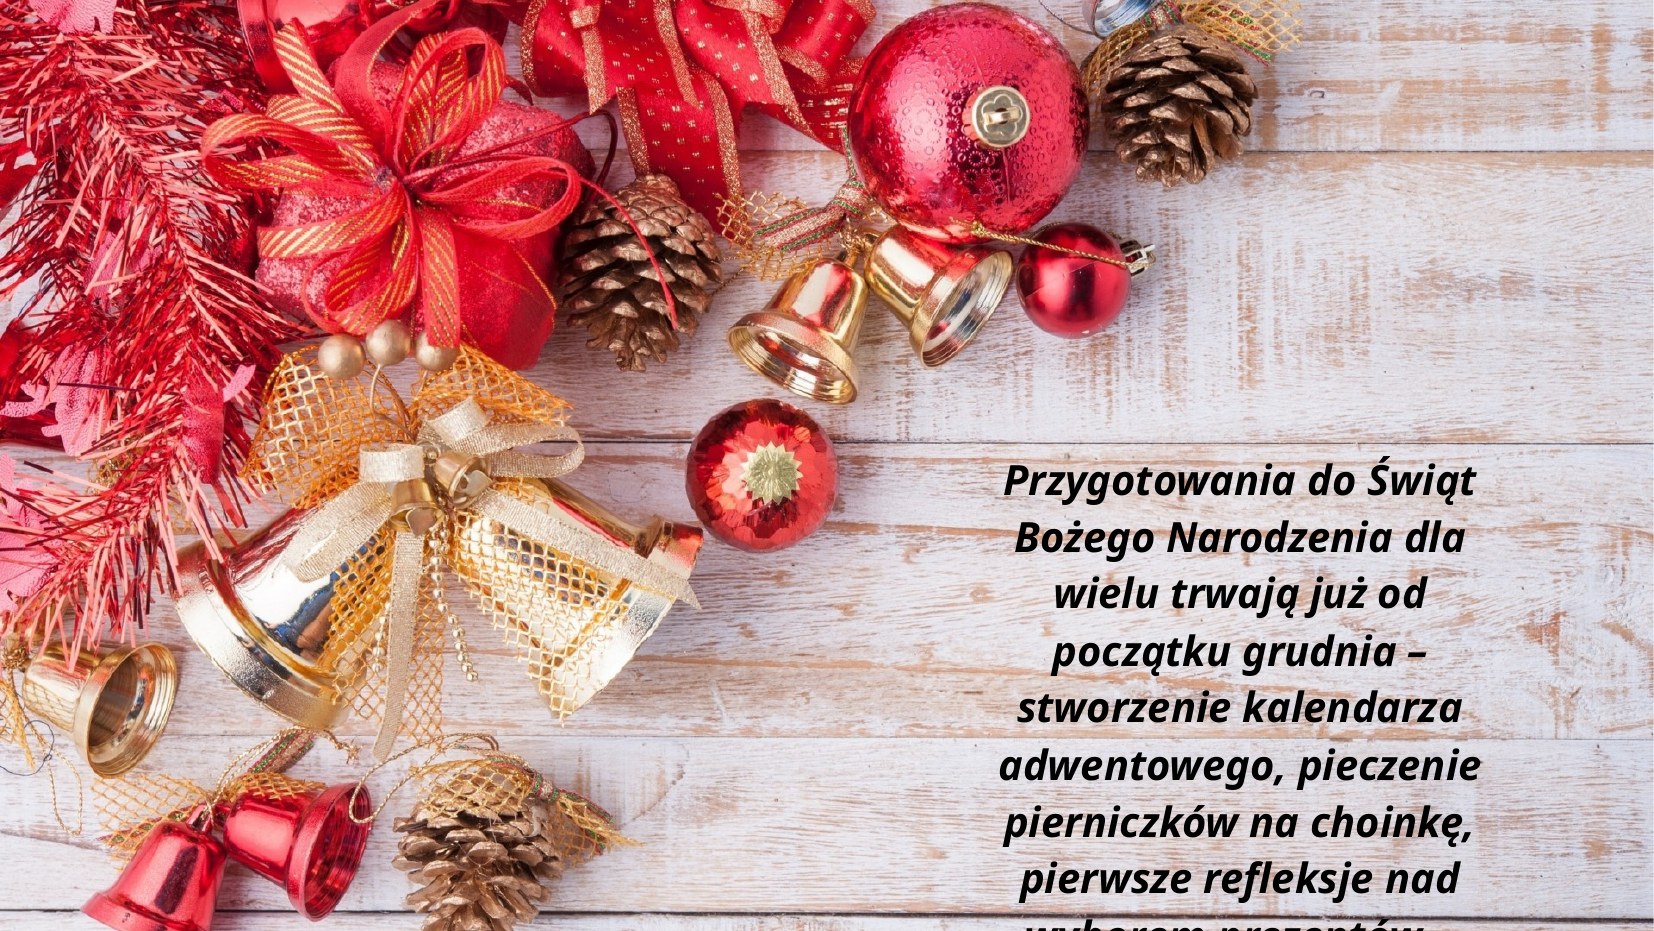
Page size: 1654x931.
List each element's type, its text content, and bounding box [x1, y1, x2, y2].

text_box Przygotowania do Świąt Bożego Narodzenia dla wielu trwają już od początku grudnia – stworzenie kalendarza adwentowego, pieczenie pierniczków na choinkę, pierwsze refleksje nad wyborem prezentów… [944, 442, 1536, 877]
picture [0, 0, 1654, 931]
